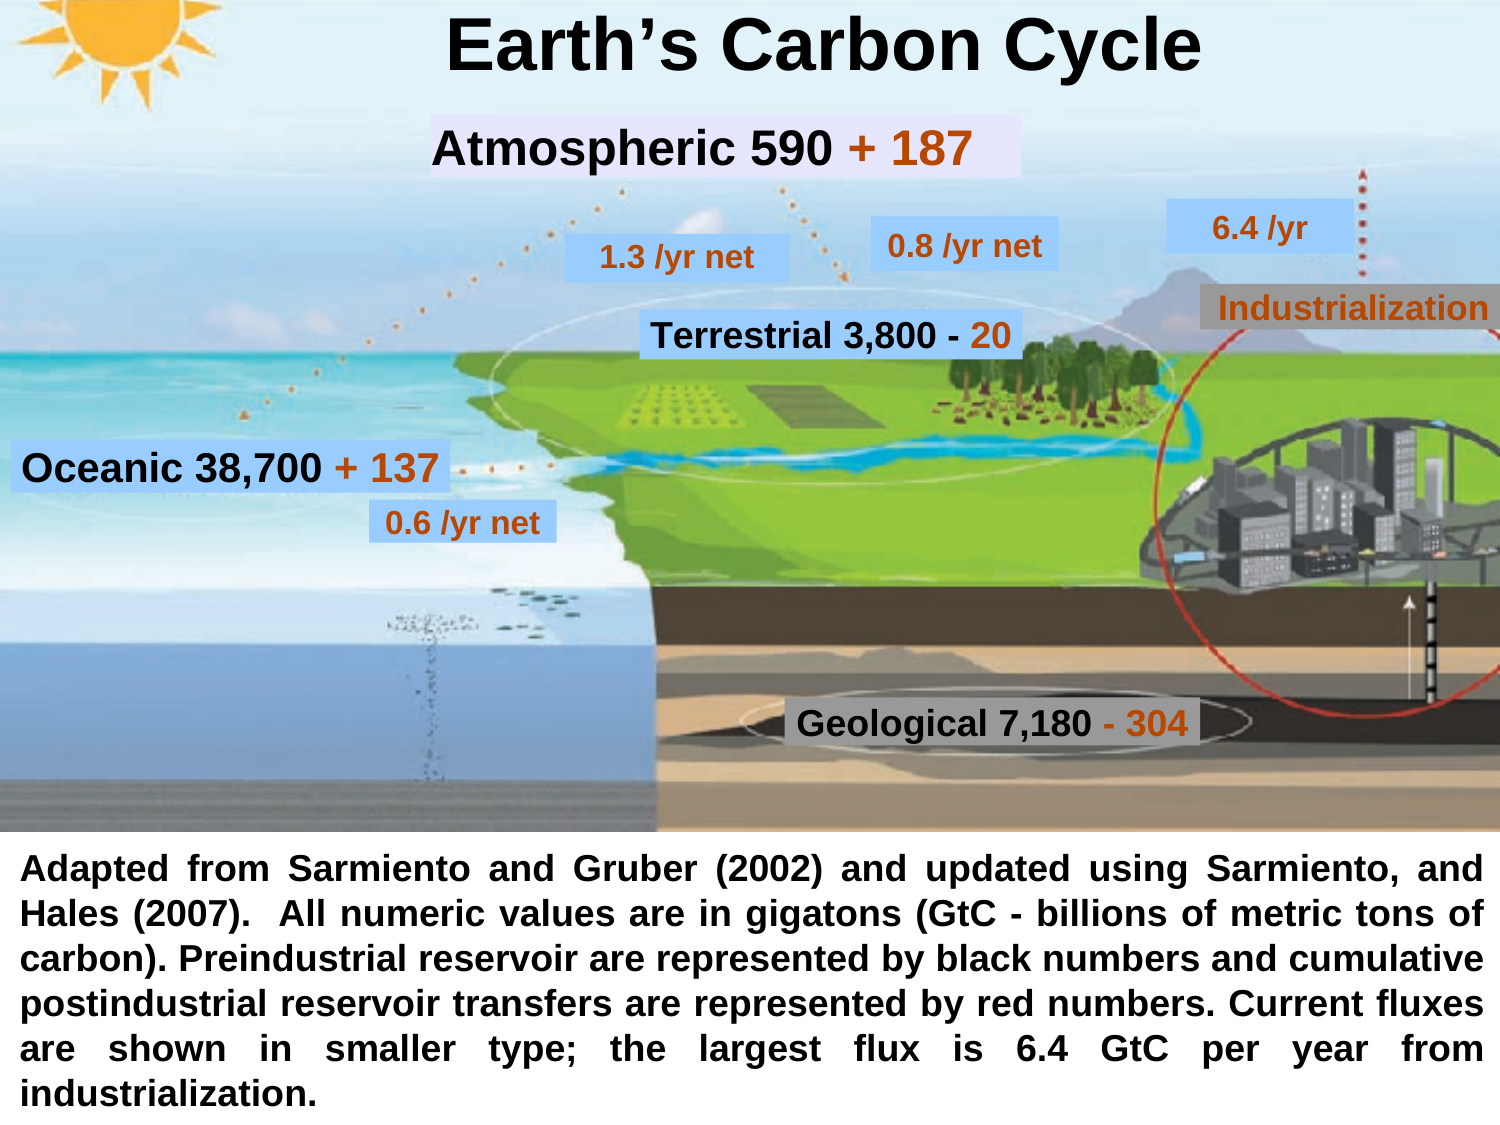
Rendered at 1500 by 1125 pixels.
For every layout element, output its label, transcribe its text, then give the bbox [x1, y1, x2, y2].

text_box Industrialization [1200, 283, 1500, 330]
text_box Atmospheric 590 + 187 [430, 114, 1021, 178]
text_box 1.3 /yr net [564, 233, 790, 283]
text_box 6.4 /yr [1166, 198, 1355, 254]
text_box Geological 7,180 - 304 [784, 697, 1201, 746]
text_box 0.6 /yr net [369, 499, 557, 543]
text_box Terrestrial 3,800 - 20 [639, 309, 1023, 360]
text_box 0.8 /yr net [871, 216, 1059, 272]
text_box Adapted from Sarmiento and Gruber (2002) and updated using Sarmiento, and Hales (2007). All numeric values are in gigatons (GtC - billions of metric tons of carbon). Preindustrial reservoir are represented by black numbers and cumulative postindustrial reservoir transfers are represented by red numbers. Current fluxes are shown in smaller type; the largest flux is 6.4 GtC per year from industrialization. [4, 836, 1500, 1122]
text_box Oceanic 38,700 + 137 [10, 439, 451, 493]
text_box Earth’s Carbon Cycle [150, 2, 1500, 88]
picture [0, 0, 1500, 832]
